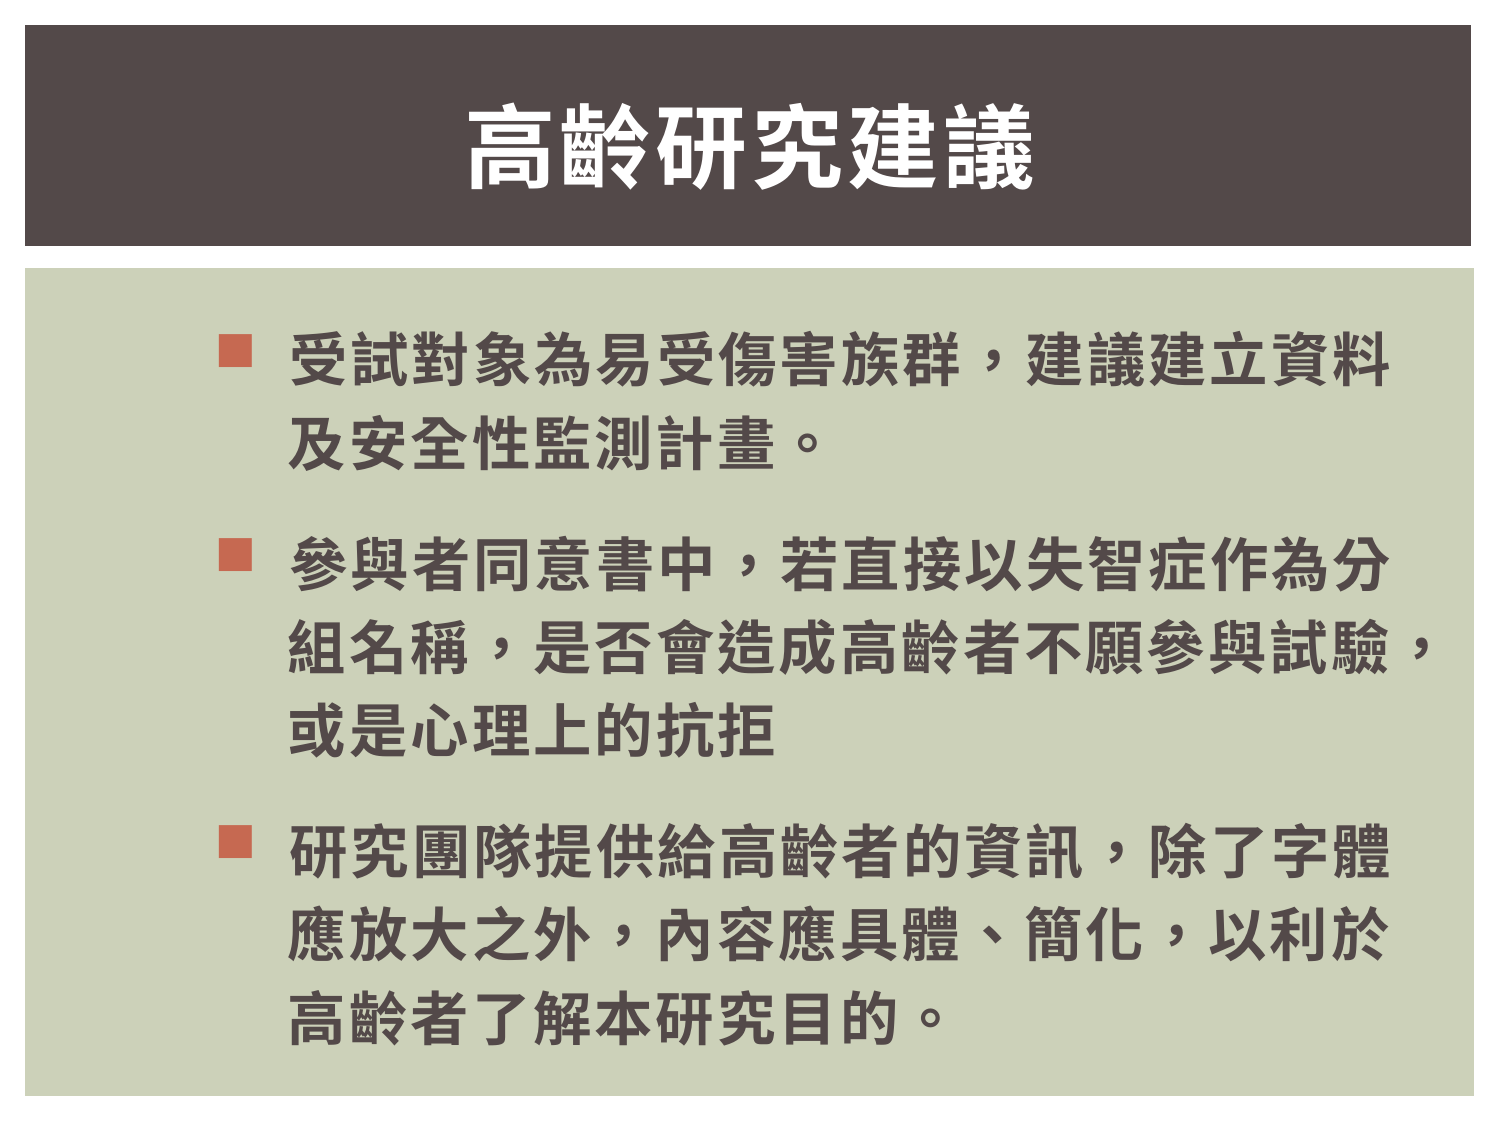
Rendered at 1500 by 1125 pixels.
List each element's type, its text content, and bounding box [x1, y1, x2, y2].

list 受試對象為易受傷害族群，建議建立資料及安全性監測計畫。 參與者同意書中，若直接以失智症作為分組名稱，是否會造成高齡者不願參與試驗，或是心理上的抗拒 研究團隊提供給高齡者的資訊，除了字體應放大之外，內容應具體、簡化，以利於高齡者了解本研究目的。 [183, 302, 1412, 1125]
title 高齡研究建議 [62, 58, 1438, 232]
